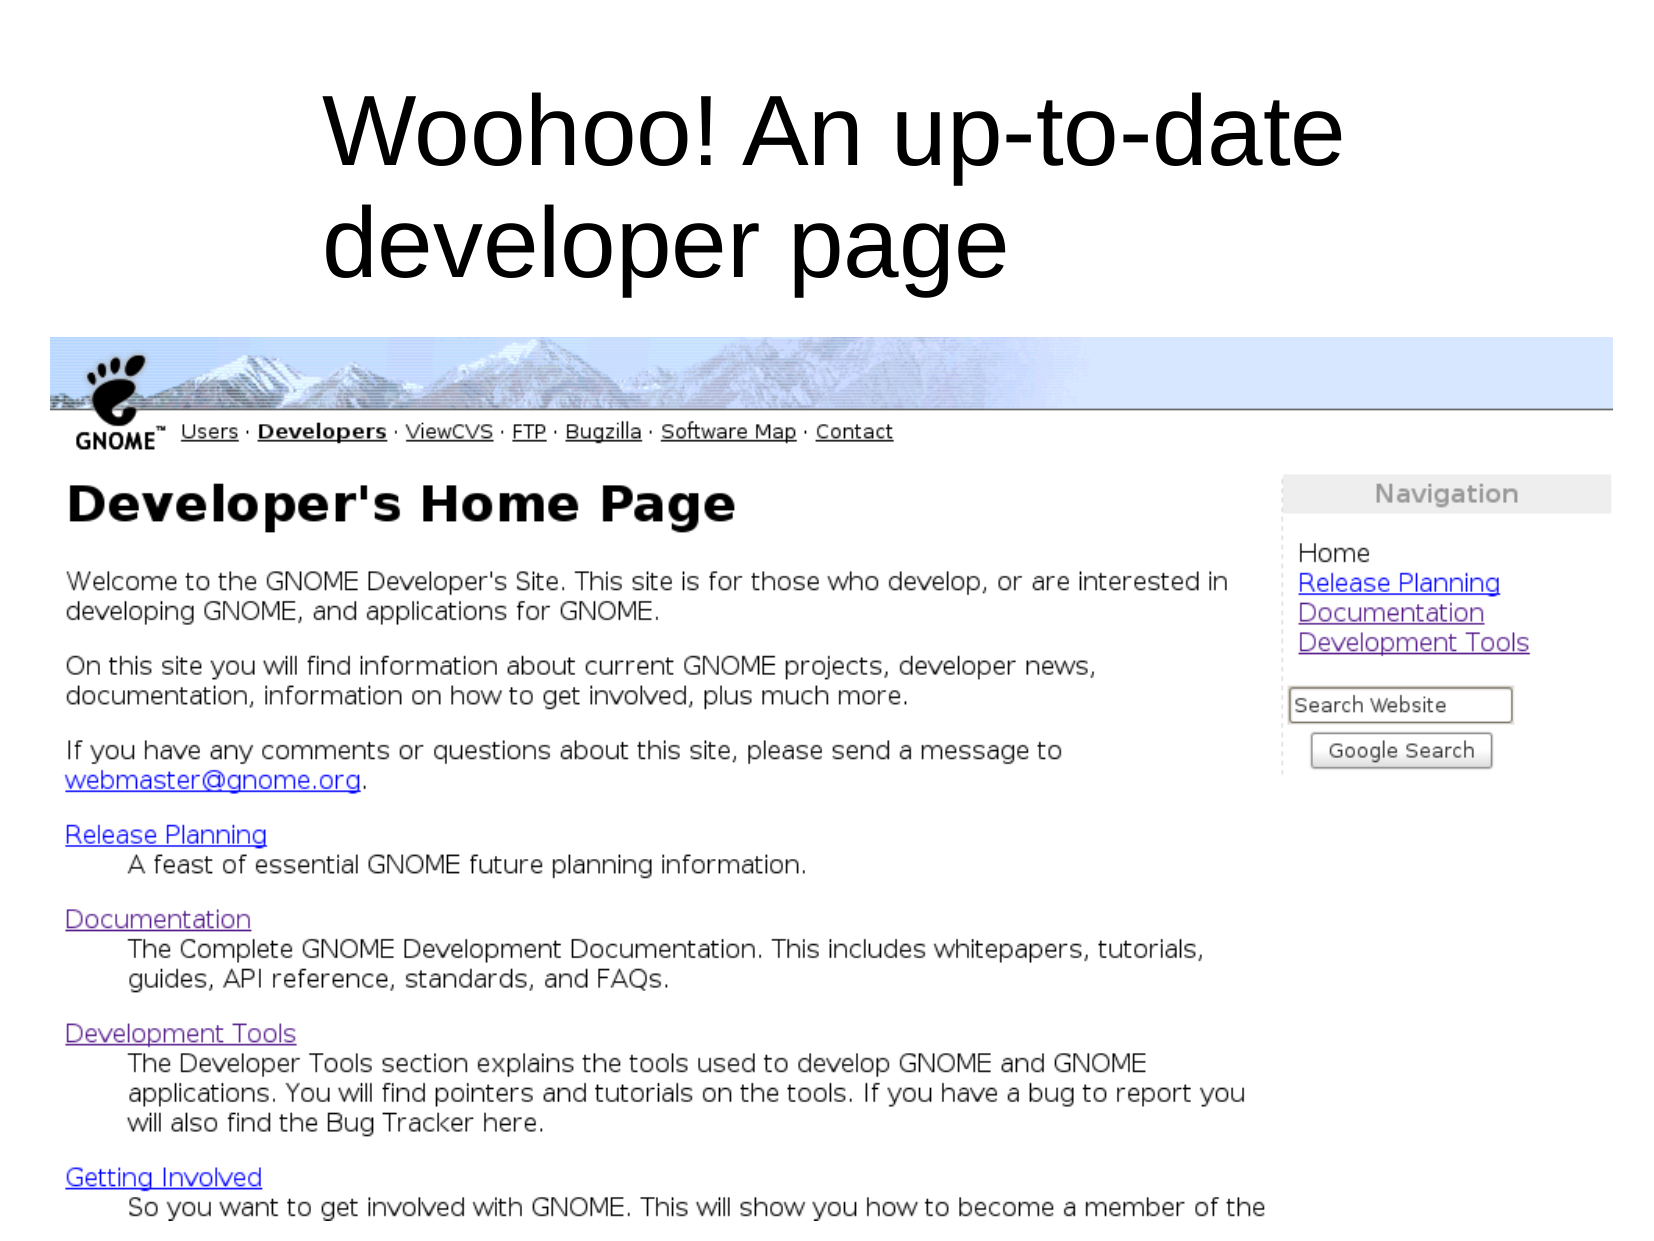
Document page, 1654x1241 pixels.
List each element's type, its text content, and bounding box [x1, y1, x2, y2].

picture [50, 337, 1613, 1221]
text_box Woohoo! An up-to-date developer page [302, 63, 1367, 311]
